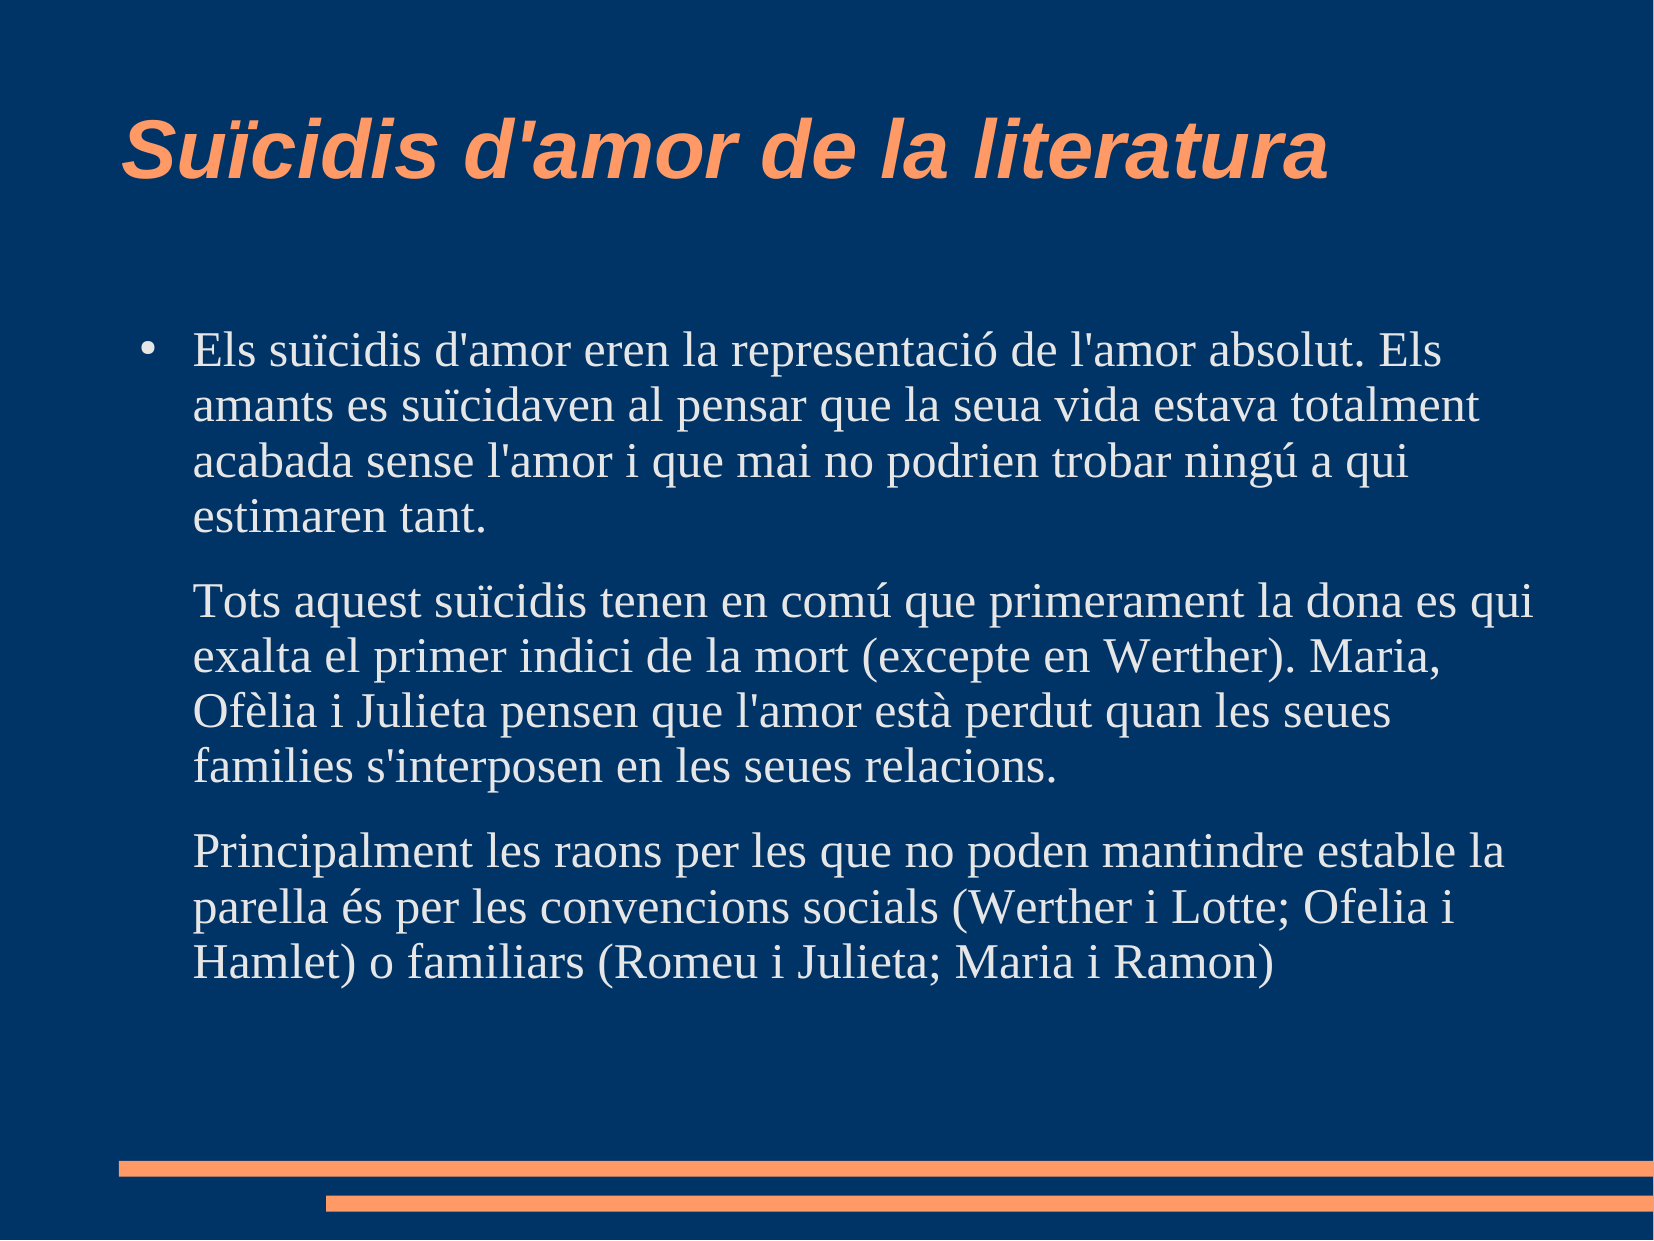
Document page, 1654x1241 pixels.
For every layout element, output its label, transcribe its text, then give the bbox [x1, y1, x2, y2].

title Suïcidis d'amor de la literatura [121, 46, 1534, 254]
list Els suïcidis d'amor eren la representació de l'amor absolut. Els amants es suïcidaven al pensar que la seua vida estava totalment acabada sense l'amor i que mai no podrien trobar ningú a qui estimaren tant. Tots aquest suïcidis tenen en comú que primerament la dona es qui exalta el primer indici de la mort (excepte en Werther). Maria, Ofèlia i Julieta pensen que l'amor està perdut quan les seues families s'interposen en les seues relacions. Principalment les raons per les que no poden mantindre estable la parella és per les convencions socials (Werther i Lotte; Ofelia i Hamlet) o familiars (Romeu i Julieta; Maria i Ramon) [121, 322, 1561, 1141]
